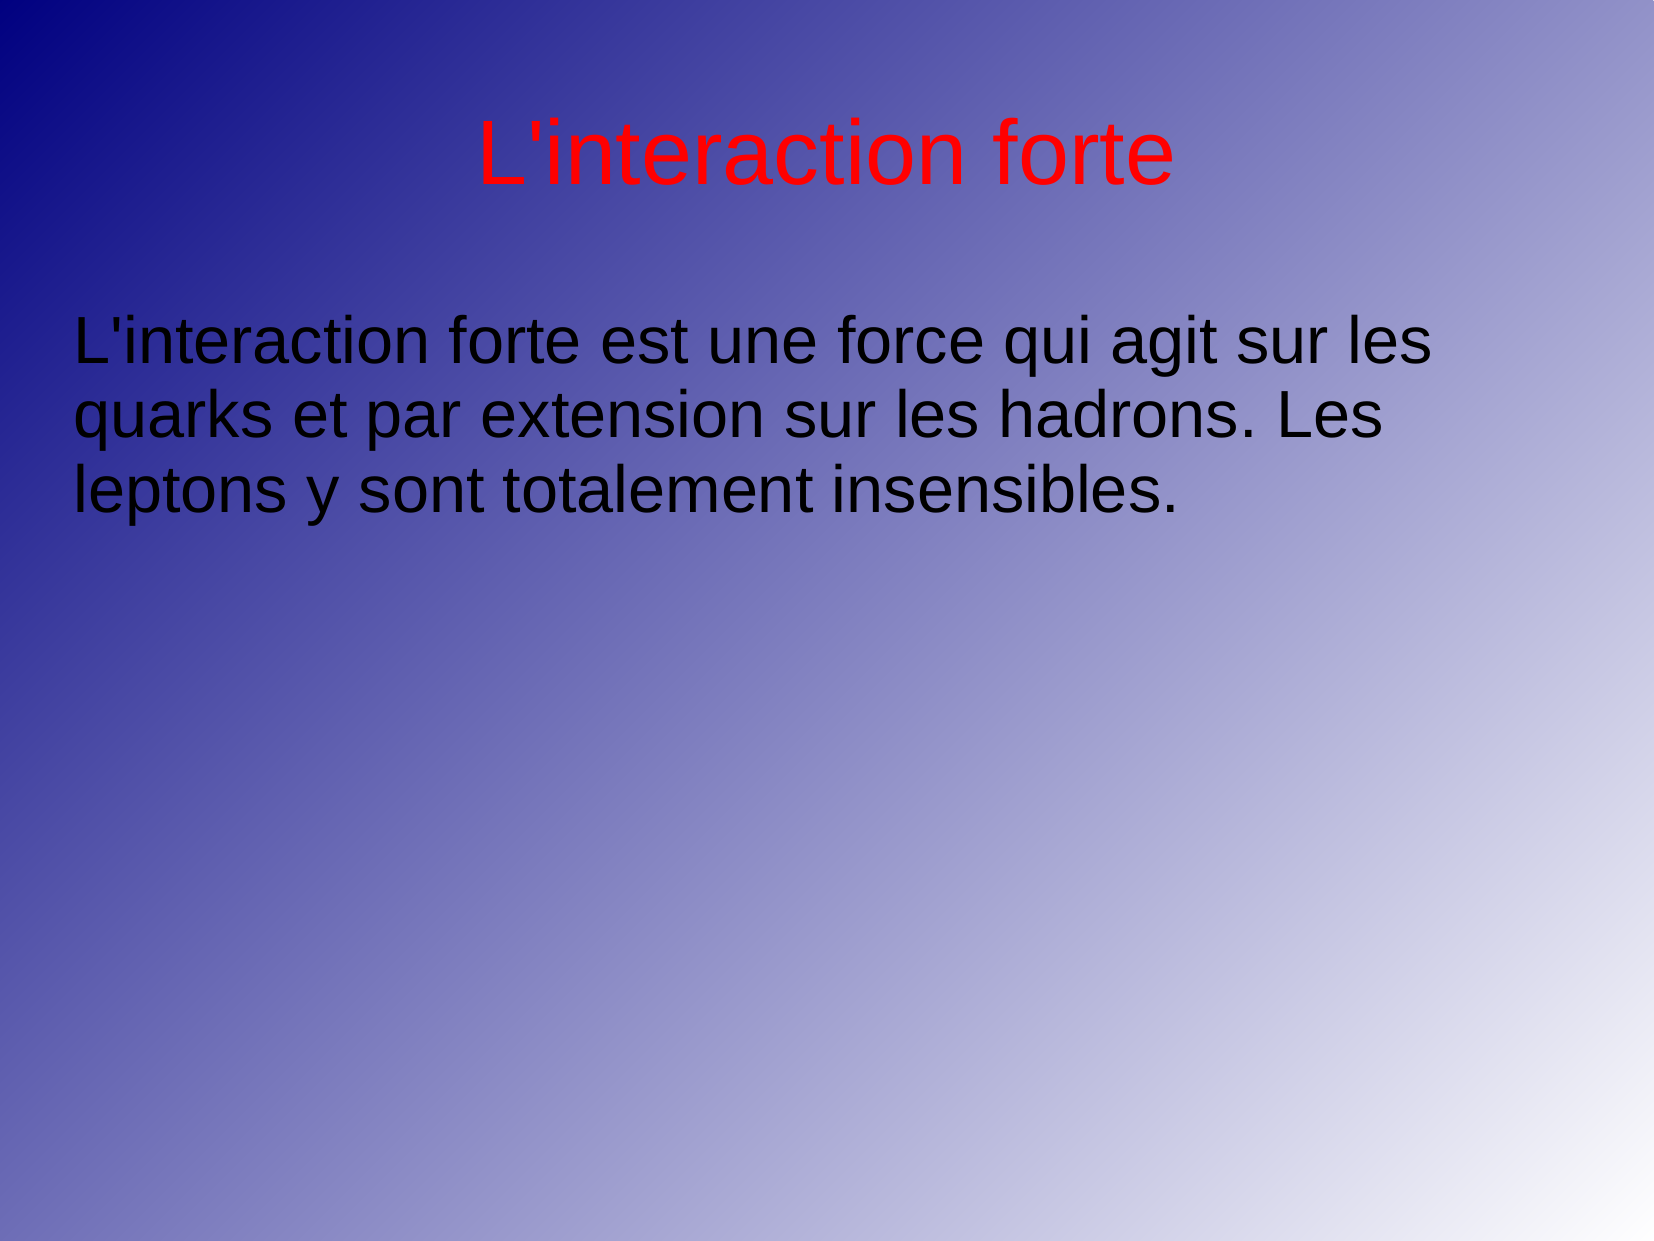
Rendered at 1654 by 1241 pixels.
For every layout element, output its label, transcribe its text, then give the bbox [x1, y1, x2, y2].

title L'interaction forte [82, 56, 1571, 62]
text_box L'interaction forte est une force qui agit sur les quarks et par extension sur les hadrons. Les leptons y sont totalement insensibles. [59, 295, 1625, 305]
